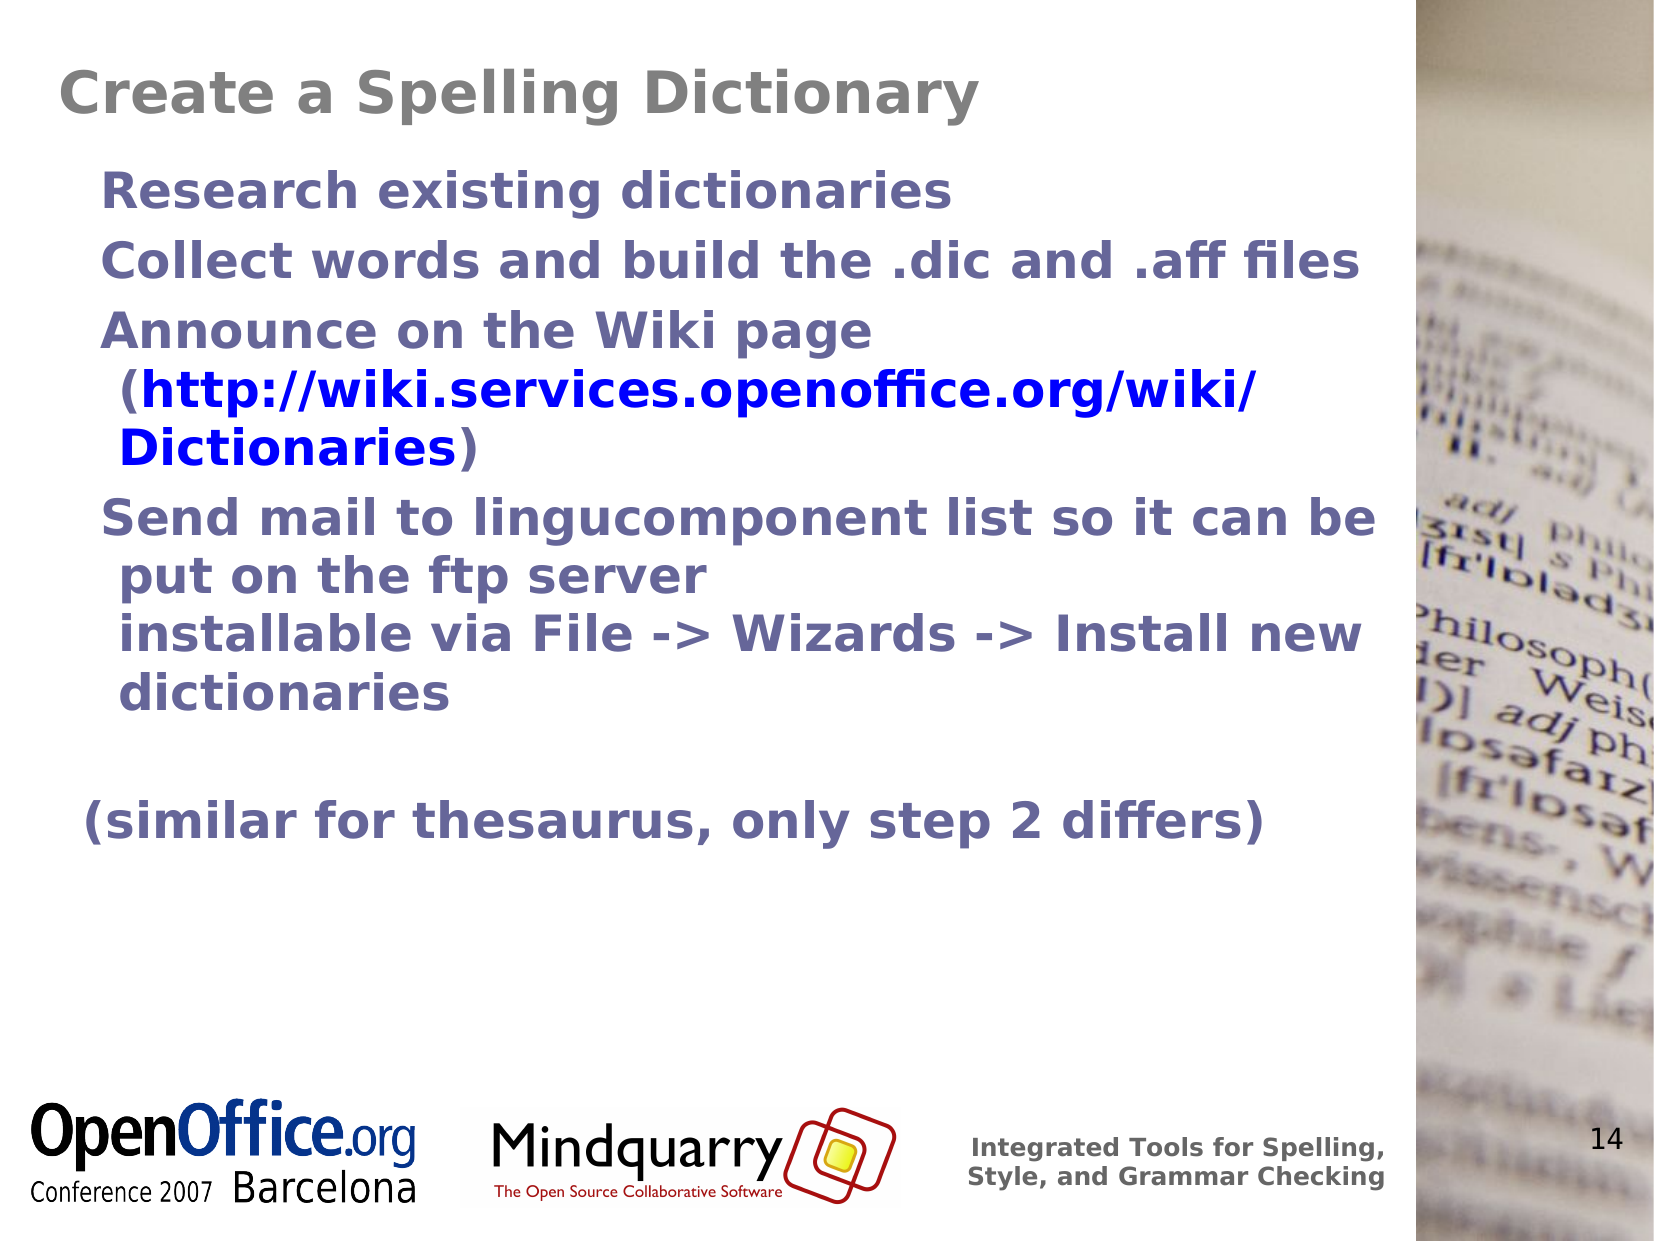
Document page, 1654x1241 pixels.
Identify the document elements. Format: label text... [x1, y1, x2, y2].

picture [460, 1107, 901, 1208]
list Create a Spelling Dictionary Research existing dictionaries Collect words and build the .dic and .aff files Announce on the Wiki page (http://wiki.services.openoffice.org/wiki/ Dictionaries) Send mail to lingucomponent list so it can be put on the ftp server installable via File -> Wizards -> Install new dictionaries (similar for thesaurus, only step 2 differs) [59, 59, 1418, 1036]
picture [1416, 0, 1654, 1241]
picture [31, 1098, 415, 1203]
